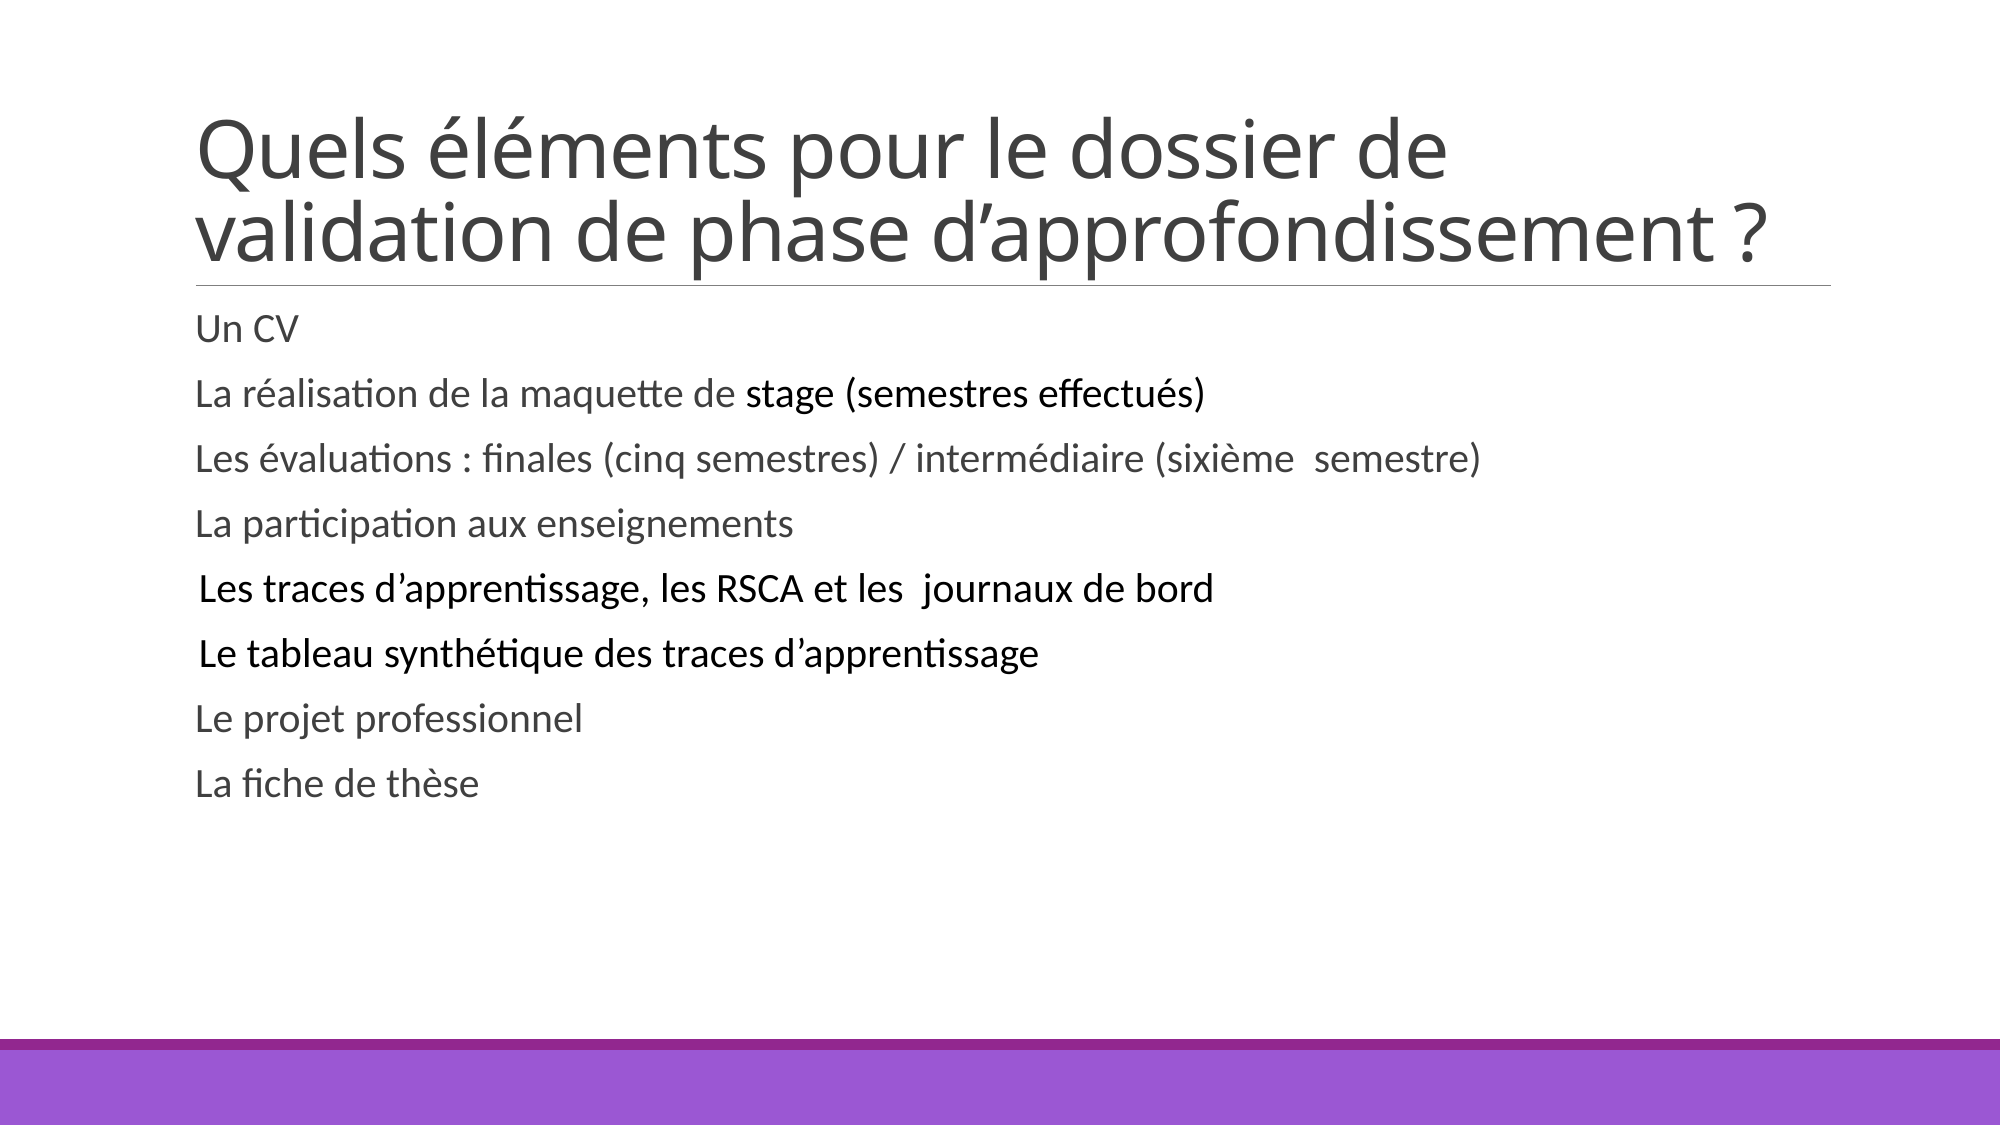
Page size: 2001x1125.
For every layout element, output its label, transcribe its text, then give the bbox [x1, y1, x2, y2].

title Quels éléments pour le dossier de validation de phase d’approfondissement ? [179, 47, 1830, 285]
list Un CV La réalisation de la maquette de stage (semestres effectués) Les évaluations : finales (cinq semestres) / intermédiaire (sixième semestre) La participation aux enseignements Les traces d’apprentissage, les RSCA et les journaux de bord Le tableau synthétique des traces d’apprentissage Le projet professionnel La fiche de thèse [179, 302, 1830, 963]
